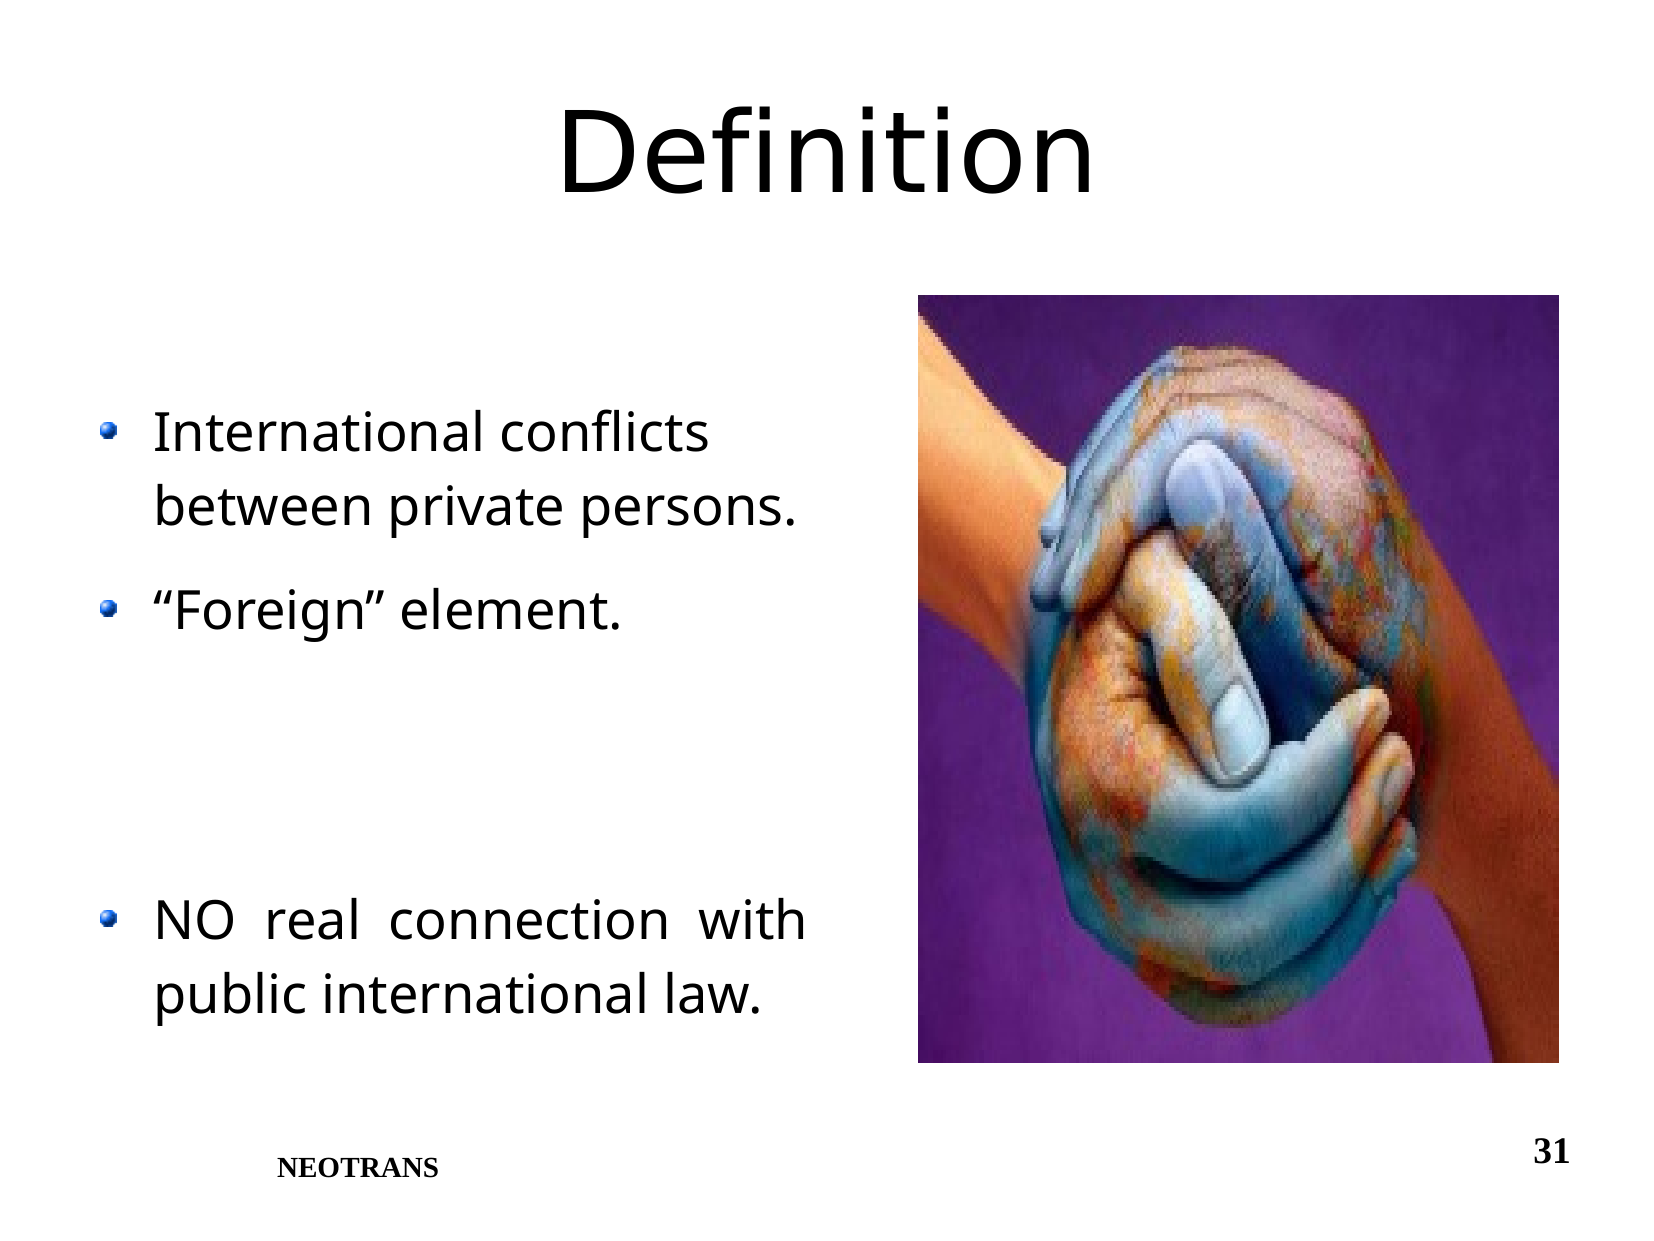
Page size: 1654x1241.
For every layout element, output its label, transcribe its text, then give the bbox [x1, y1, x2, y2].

picture [845, 290, 1572, 1109]
list International conflicts between private persons. “Foreign” element. NO real connection with public international law. [82, 290, 809, 1109]
title Definition [82, 49, 1571, 257]
